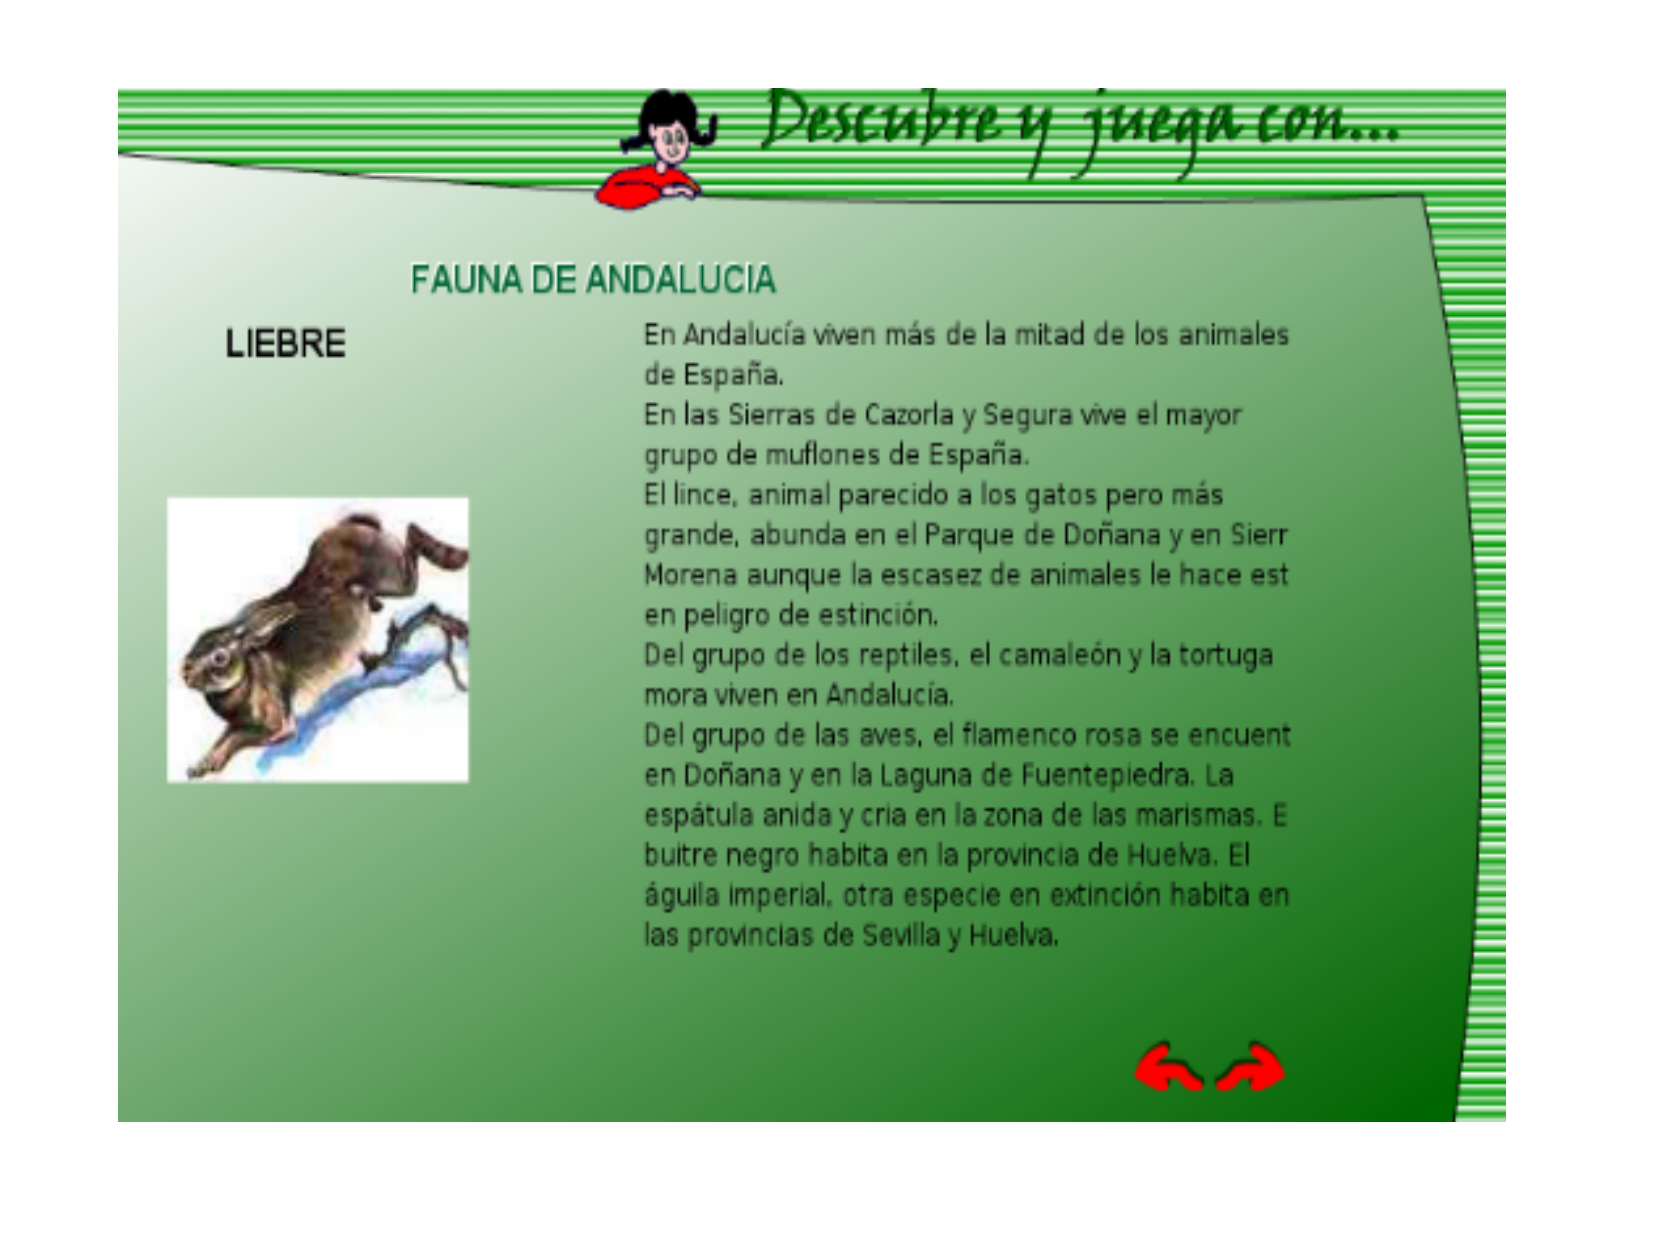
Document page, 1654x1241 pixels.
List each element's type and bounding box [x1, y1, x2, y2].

picture [118, 88, 1506, 1123]
